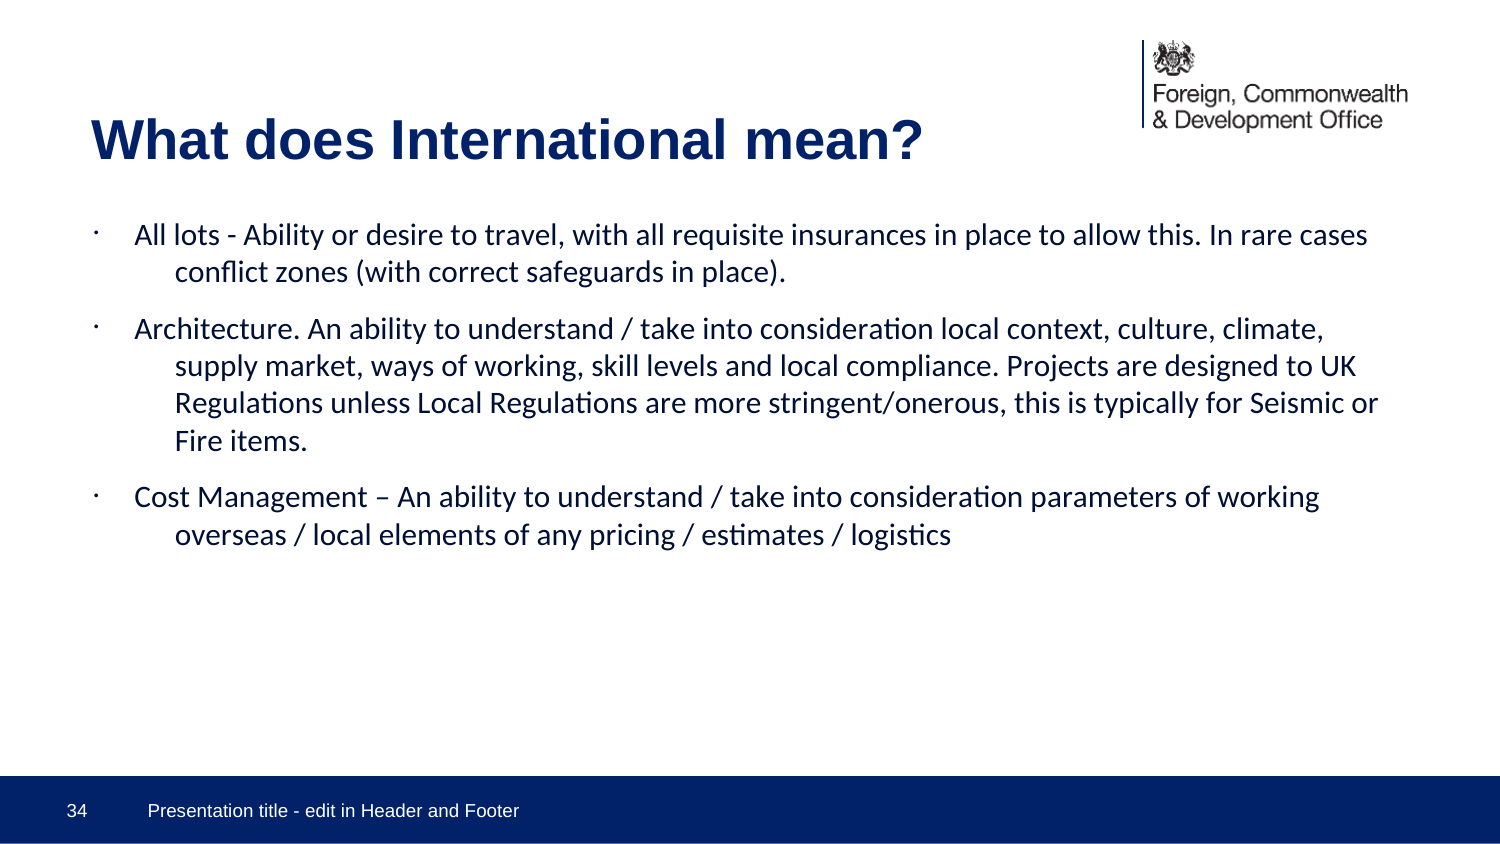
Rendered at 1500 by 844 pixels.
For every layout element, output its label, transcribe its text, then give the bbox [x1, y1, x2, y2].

list All lots - Ability or desire to travel, with all requisite insurances in place to allow this. In rare cases conflict zones (with correct safeguards in place). Architecture. An ability to understand / take into consideration local context, culture, climate, supply market, ways of working, skill levels and local compliance. Projects are designed to UK Regulations unless Local Regulations are more stringent/onerous, this is typically for Seismic or Fire items. Cost Management – An ability to understand / take into consideration parameters of working overseas / local elements of any pricing / estimates / logistics [91, 214, 1409, 715]
text_box Presentation title - edit in Header and Footer [147, 776, 1412, 844]
text_box [1412, 776, 1500, 844]
text_box [0, 776, 147, 844]
title What does International mean? [91, 102, 1409, 183]
